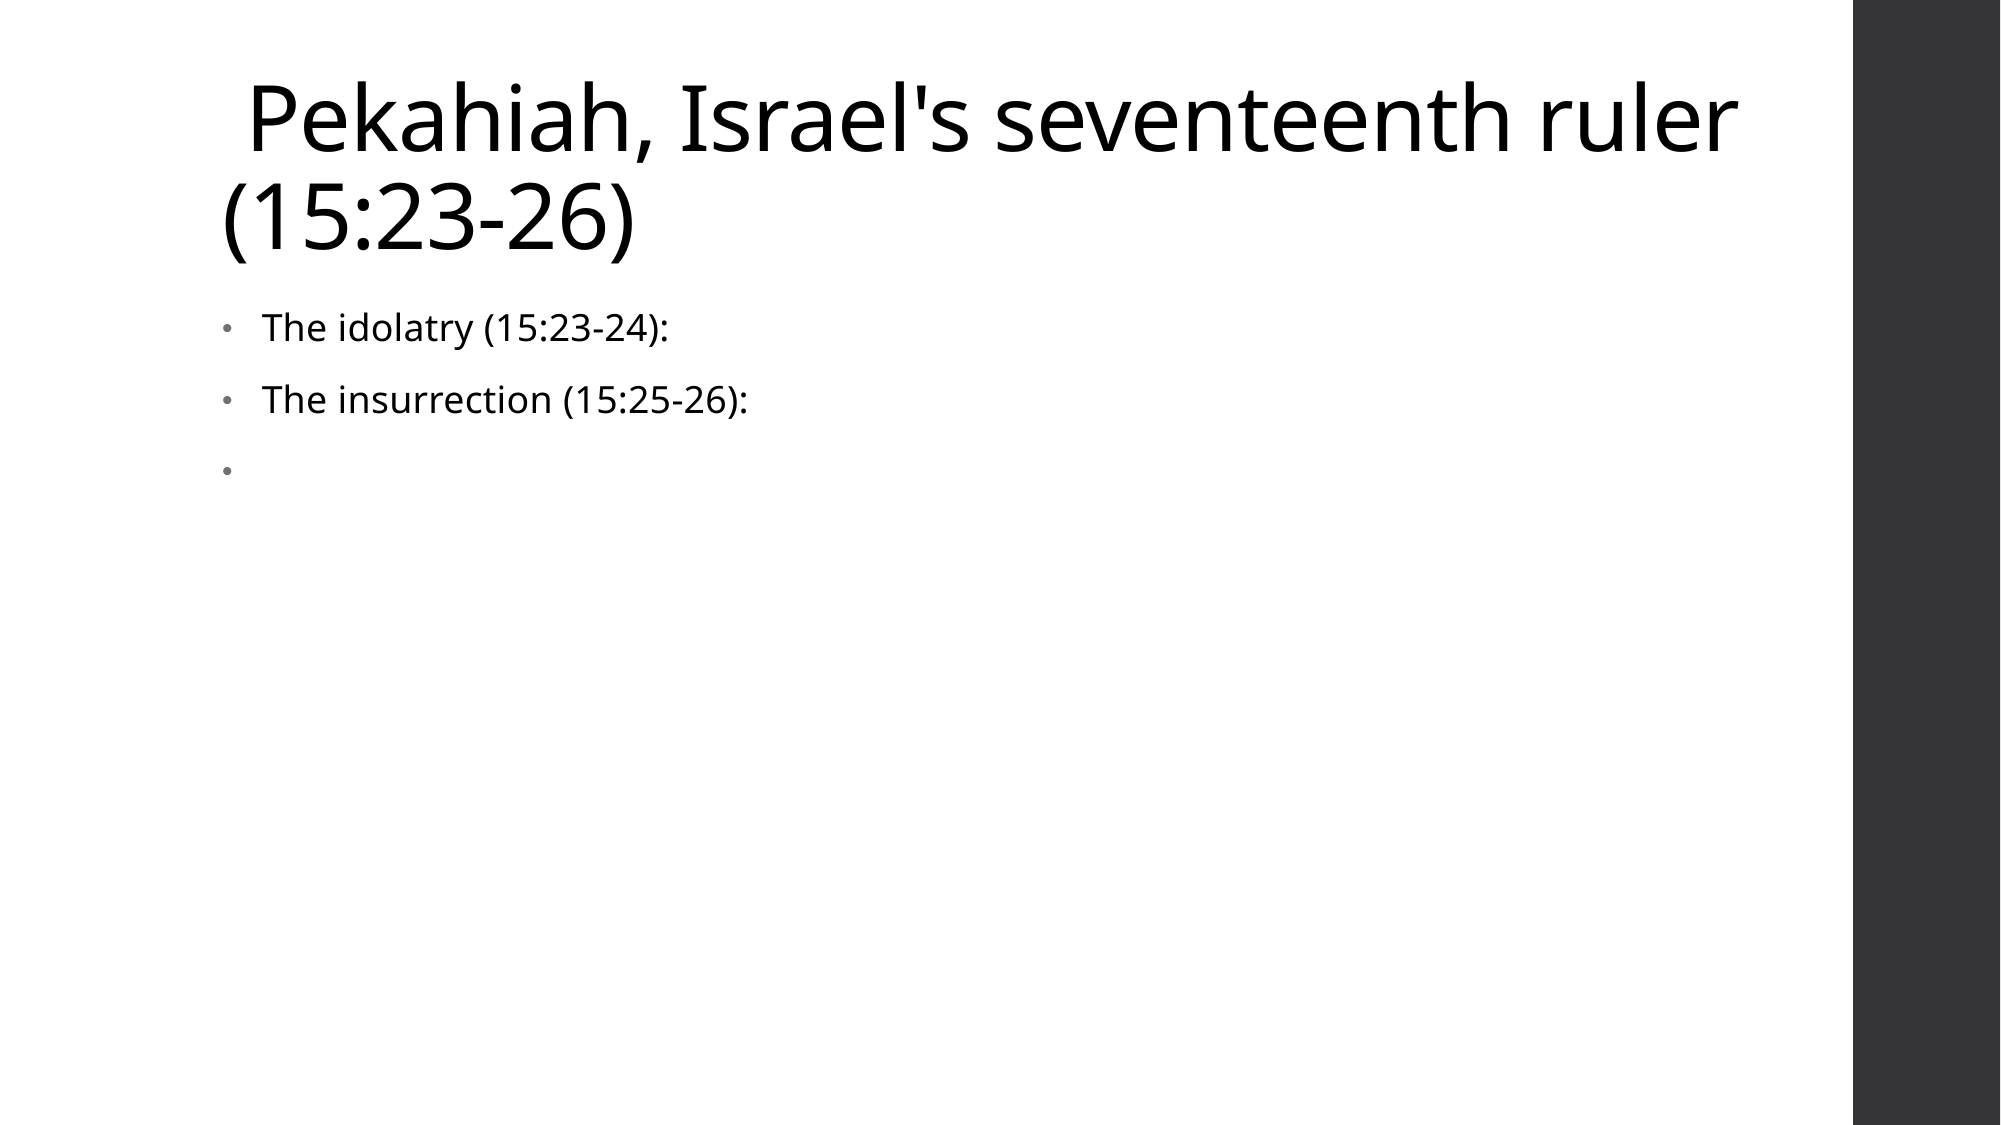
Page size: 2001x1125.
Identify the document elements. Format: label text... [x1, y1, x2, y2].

title Pekahiah, Israel's seventeenth ruler (15:23-26) [206, 60, 1797, 278]
list The idolatry (15:23-24): The insurrection (15:25-26): [206, 299, 1617, 1014]
